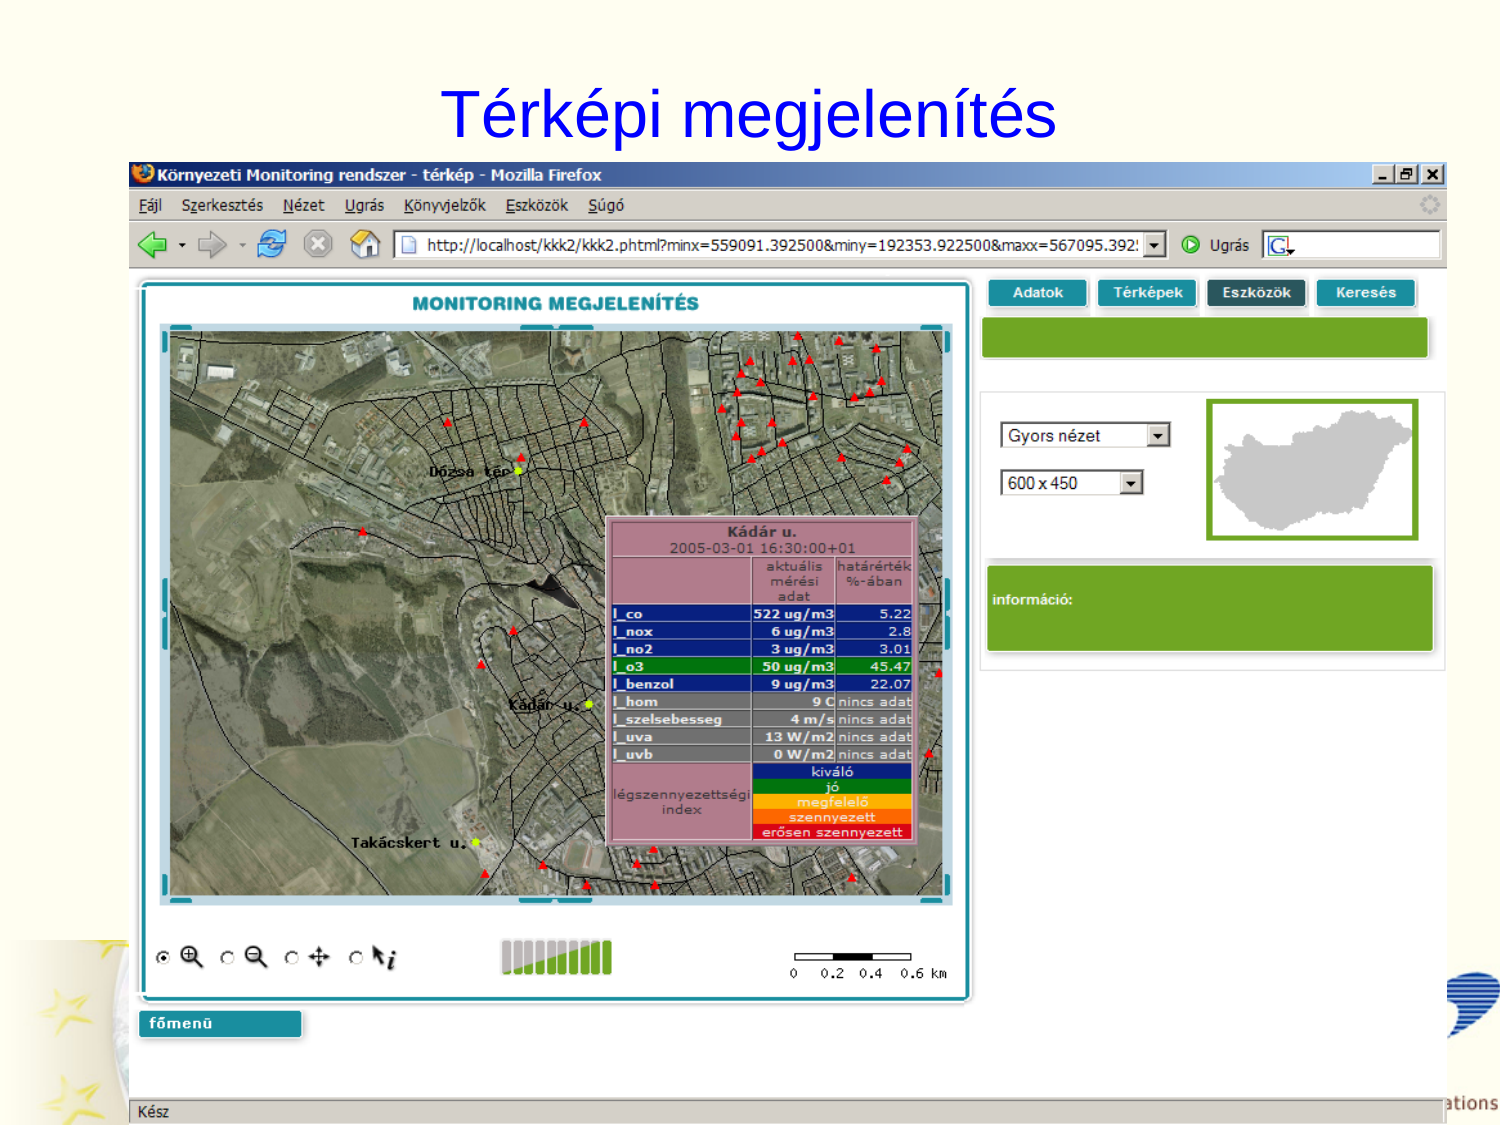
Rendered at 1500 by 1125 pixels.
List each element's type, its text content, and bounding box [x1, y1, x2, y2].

picture [0, 162, 1500, 1125]
title Térképi megjelenítés [75, 28, 1425, 201]
